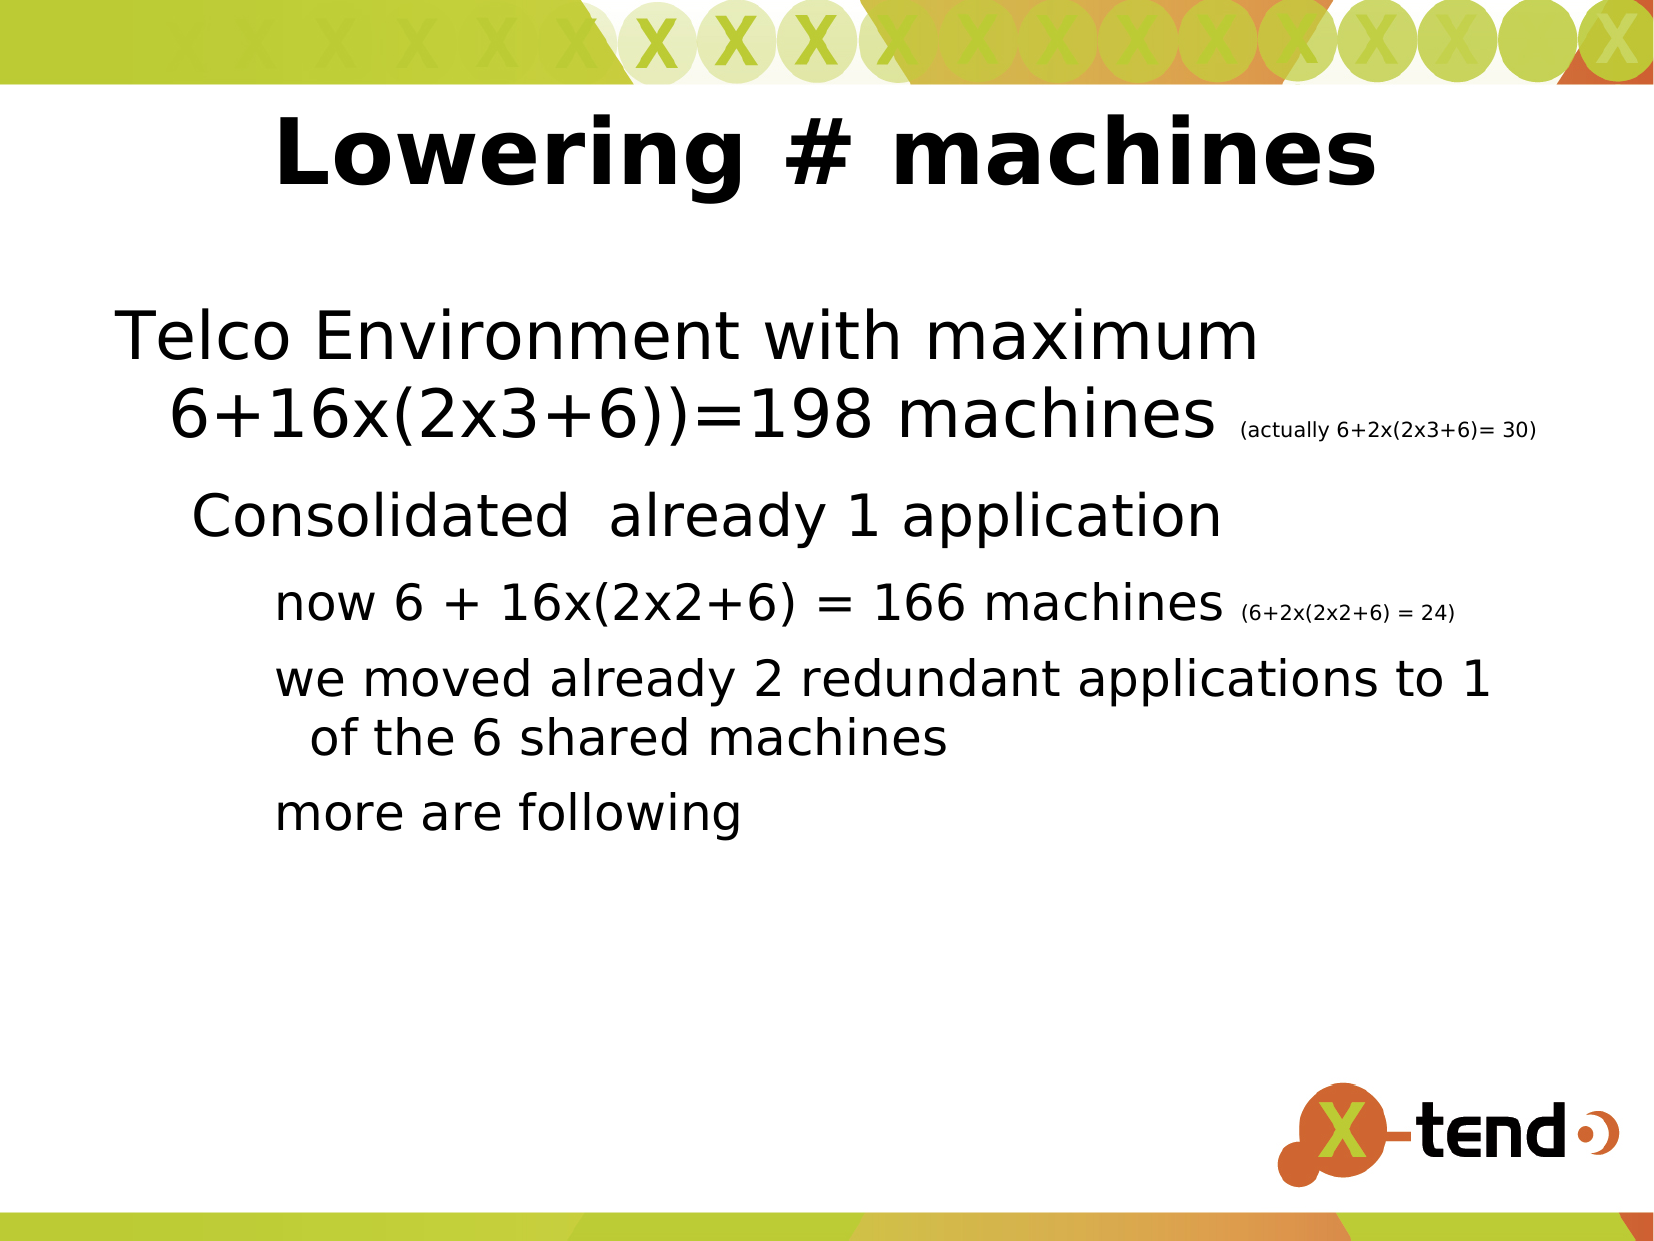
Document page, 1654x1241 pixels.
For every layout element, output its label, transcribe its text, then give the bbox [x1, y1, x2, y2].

list Telco Environment with maximum 6+16x(2x3+6))=198 machines (actually 6+2x(2x3+6)= 30) Consolidated already 1 application now 6 + 16x(2x2+6) = 166 machines (6+2x(2x2+6) = 24) we moved already 2 redundant applications to 1 of the 6 shared machines more are following [82, 290, 1571, 1125]
title Lowering # machines [82, 49, 1571, 257]
picture [0, 0, 1654, 1241]
